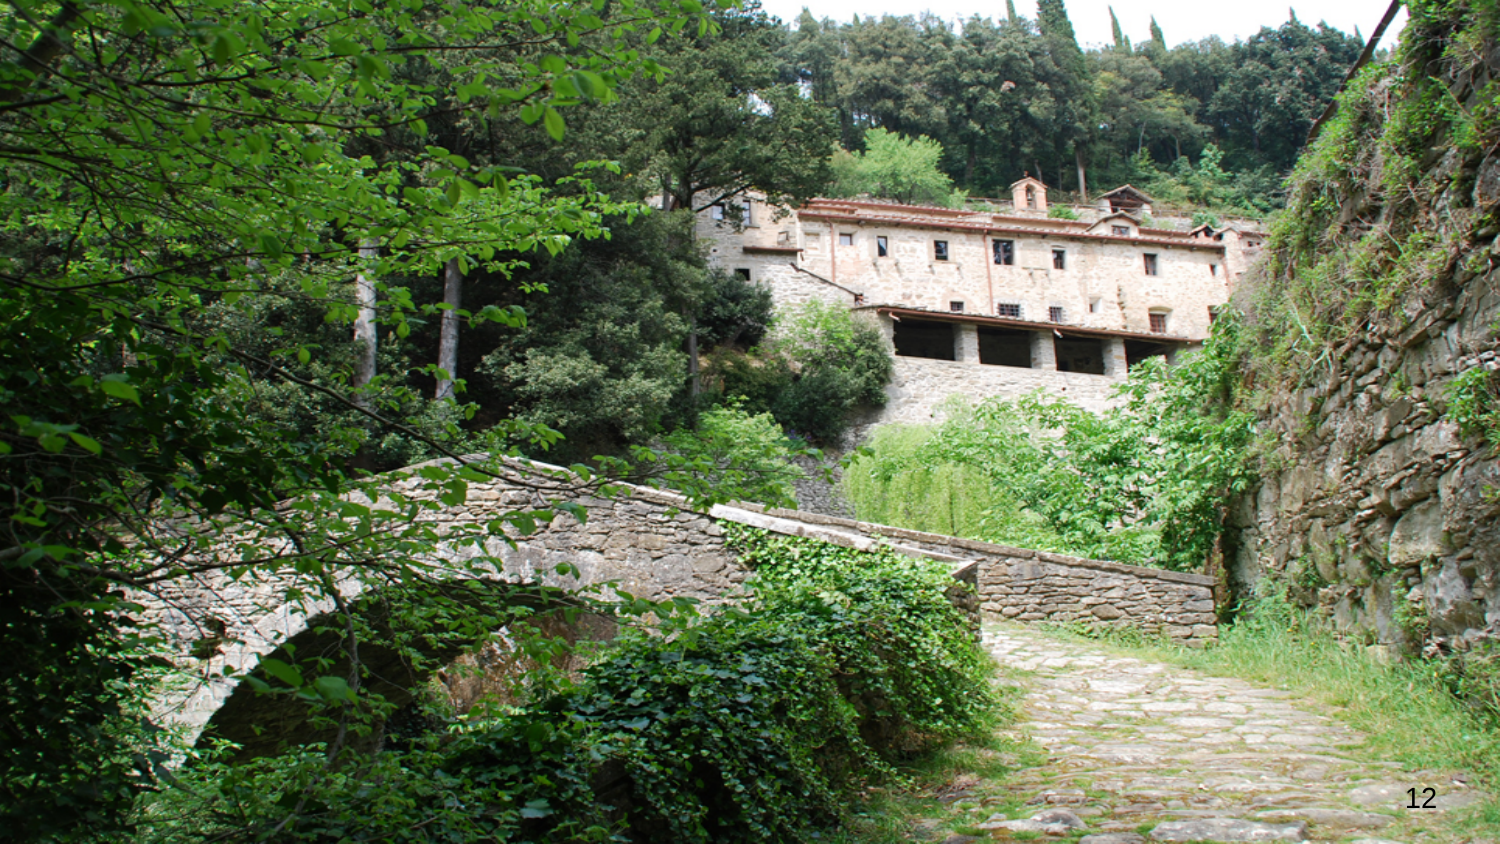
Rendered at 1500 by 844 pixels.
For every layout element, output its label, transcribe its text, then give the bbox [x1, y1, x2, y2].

picture [0, 0, 1500, 844]
slide_number 18 [1389, 764, 1480, 830]
